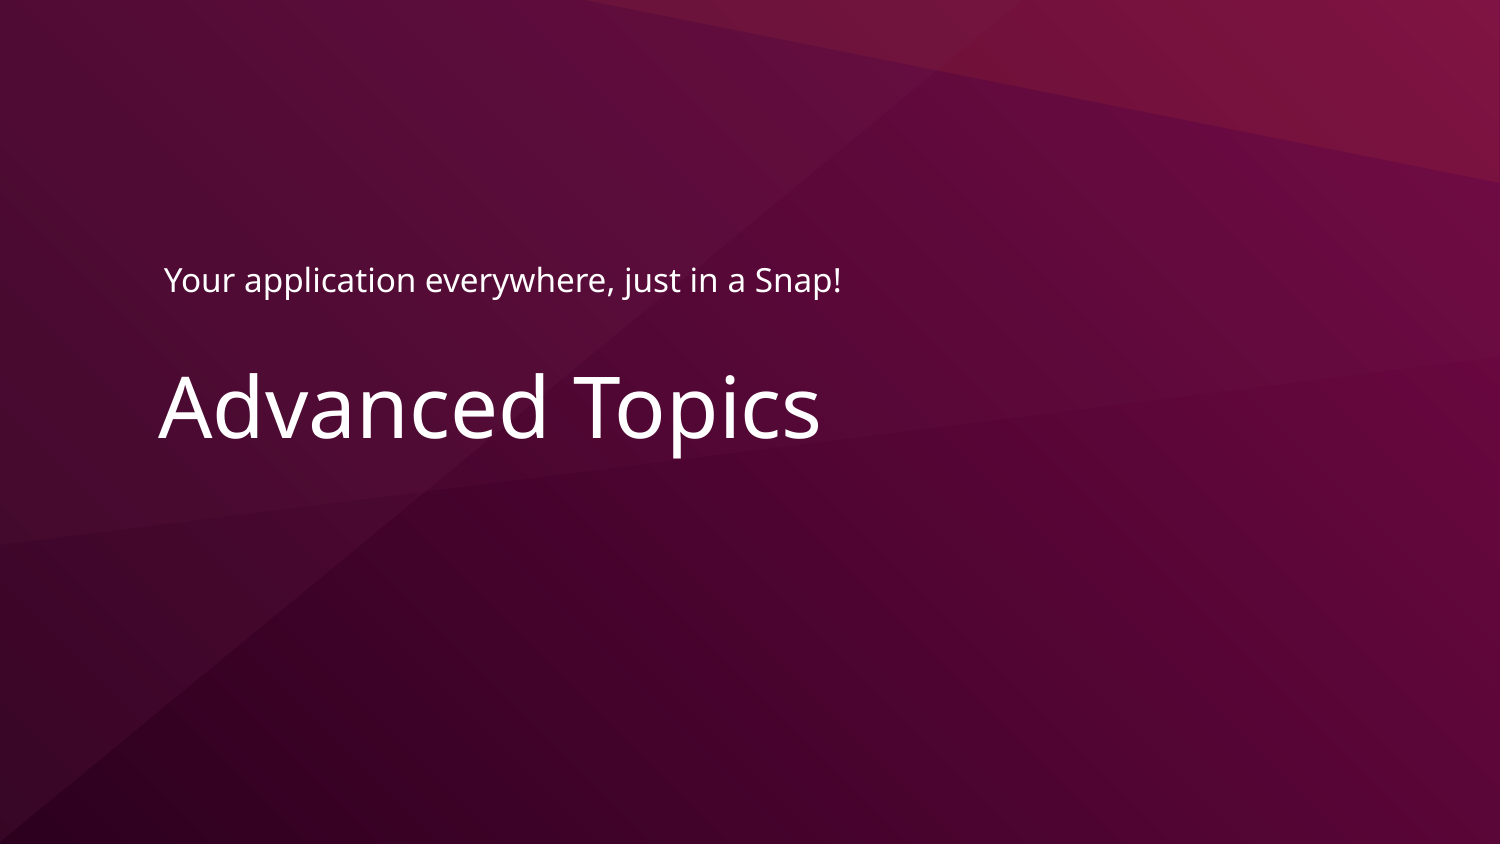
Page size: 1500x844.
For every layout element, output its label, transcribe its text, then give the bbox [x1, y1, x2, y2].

subtitle Your application everywhere, just in a Snap! [163, 259, 940, 324]
title Advanced Topics [158, 352, 1378, 607]
